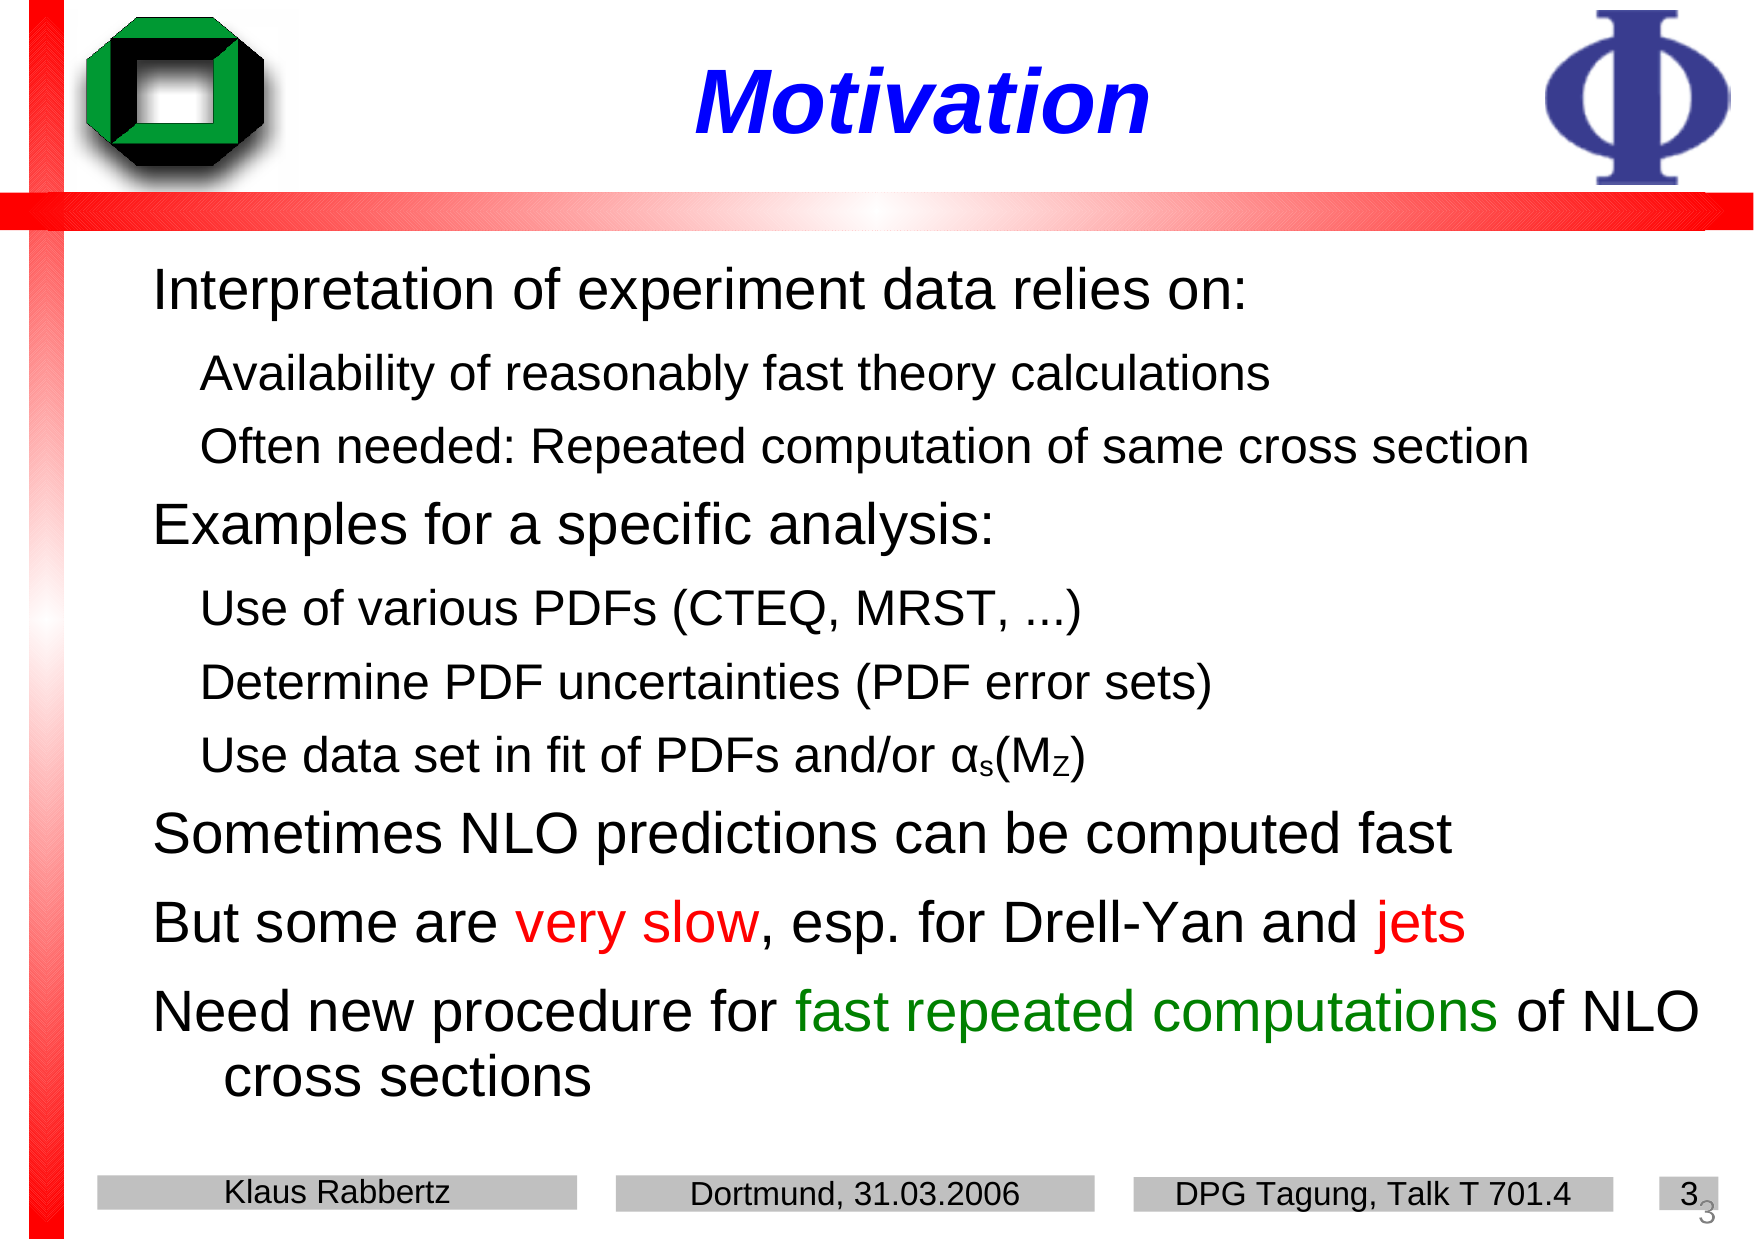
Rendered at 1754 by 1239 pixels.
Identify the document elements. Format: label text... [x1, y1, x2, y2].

picture [64, 9, 299, 192]
picture [1545, 10, 1731, 185]
title Motivation [282, 21, 1566, 183]
list Interpretation of experiment data relies on: Availability of reasonably fast theory calculations Often needed: Repeated computation of same cross section Examples for a specific analysis: Use of various PDFs (CTEQ, MRST, ...) Determine PDF uncertainties (PDF error sets) Use data set in fit of PDFs and/or αs(MZ) Sometimes NLO predictions can be computed fast But some are very slow, esp. for Drell-Yan and jets Need new procedure for fast repeated computations of NLO cross sections [93, 256, 1719, 1125]
